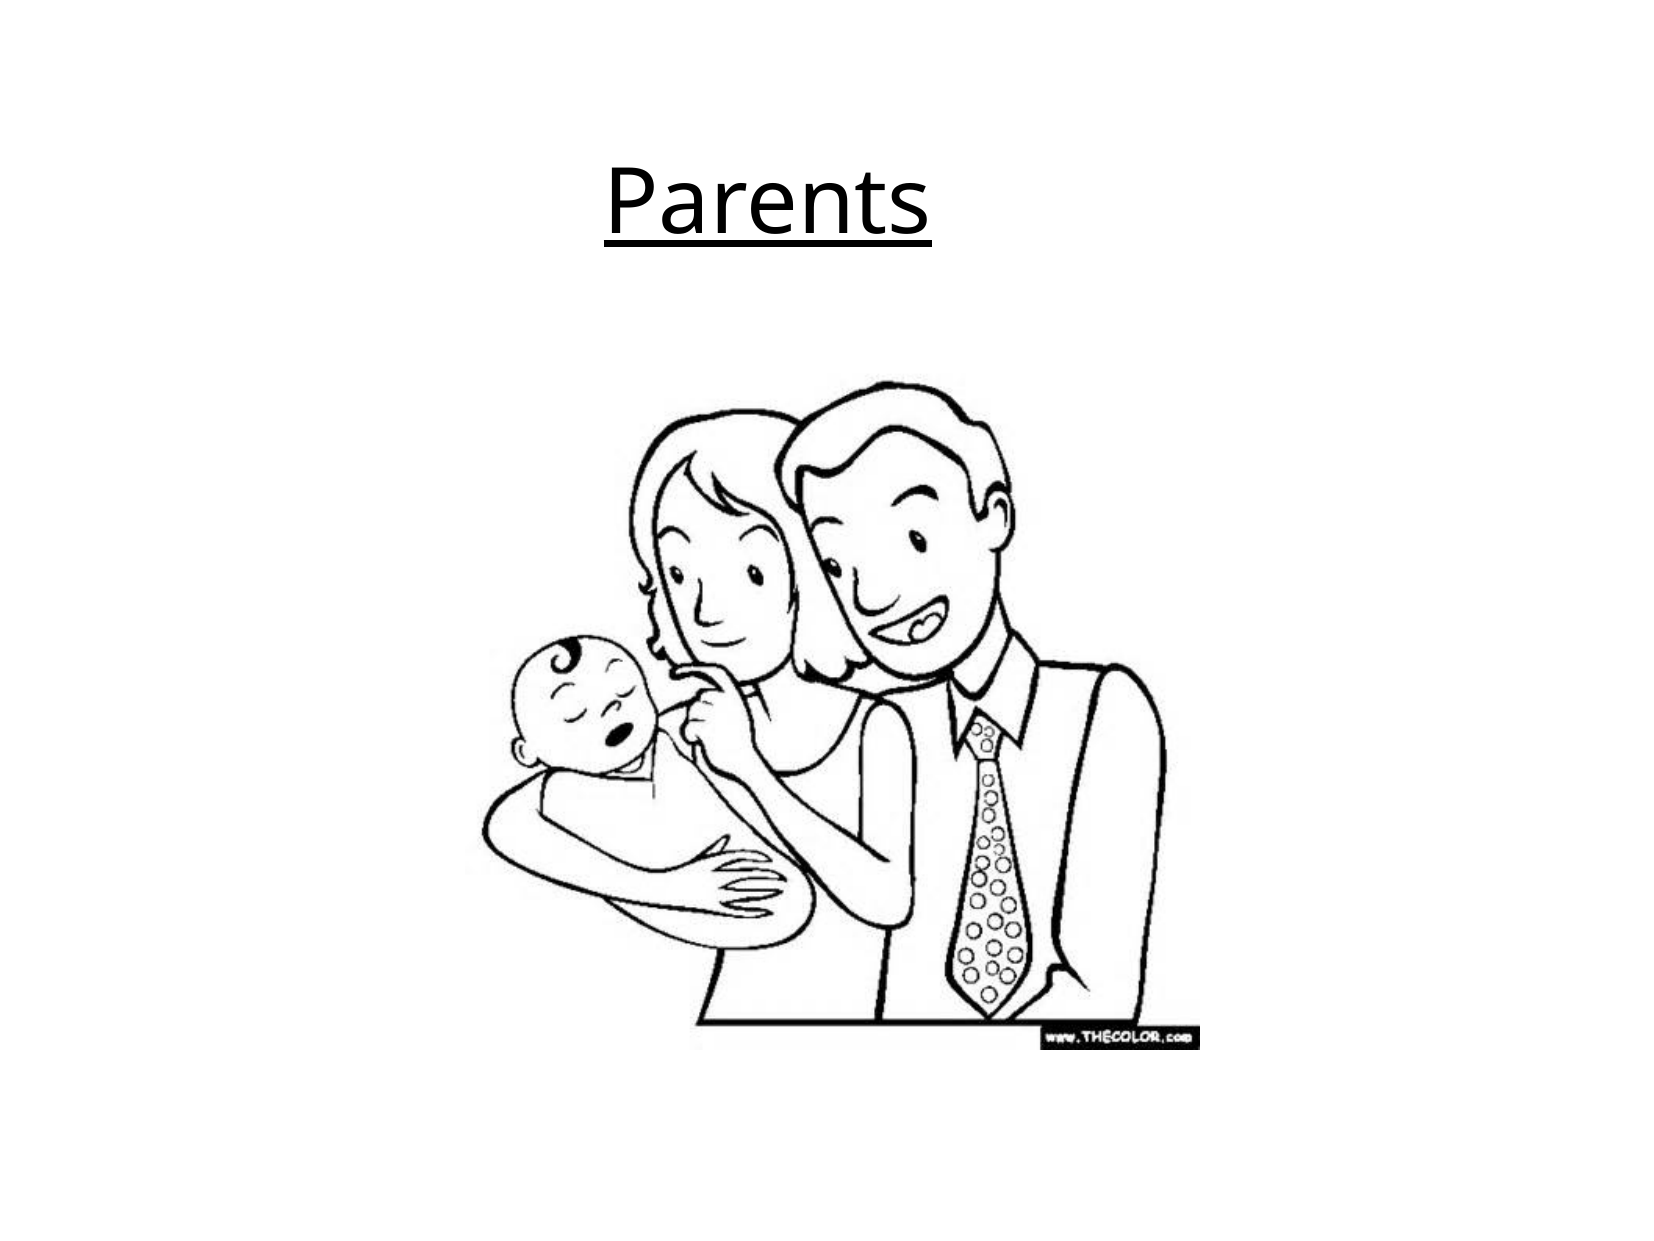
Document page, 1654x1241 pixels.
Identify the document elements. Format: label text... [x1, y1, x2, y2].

picture [465, 299, 1200, 1050]
title Parents [23, 94, 1512, 302]
